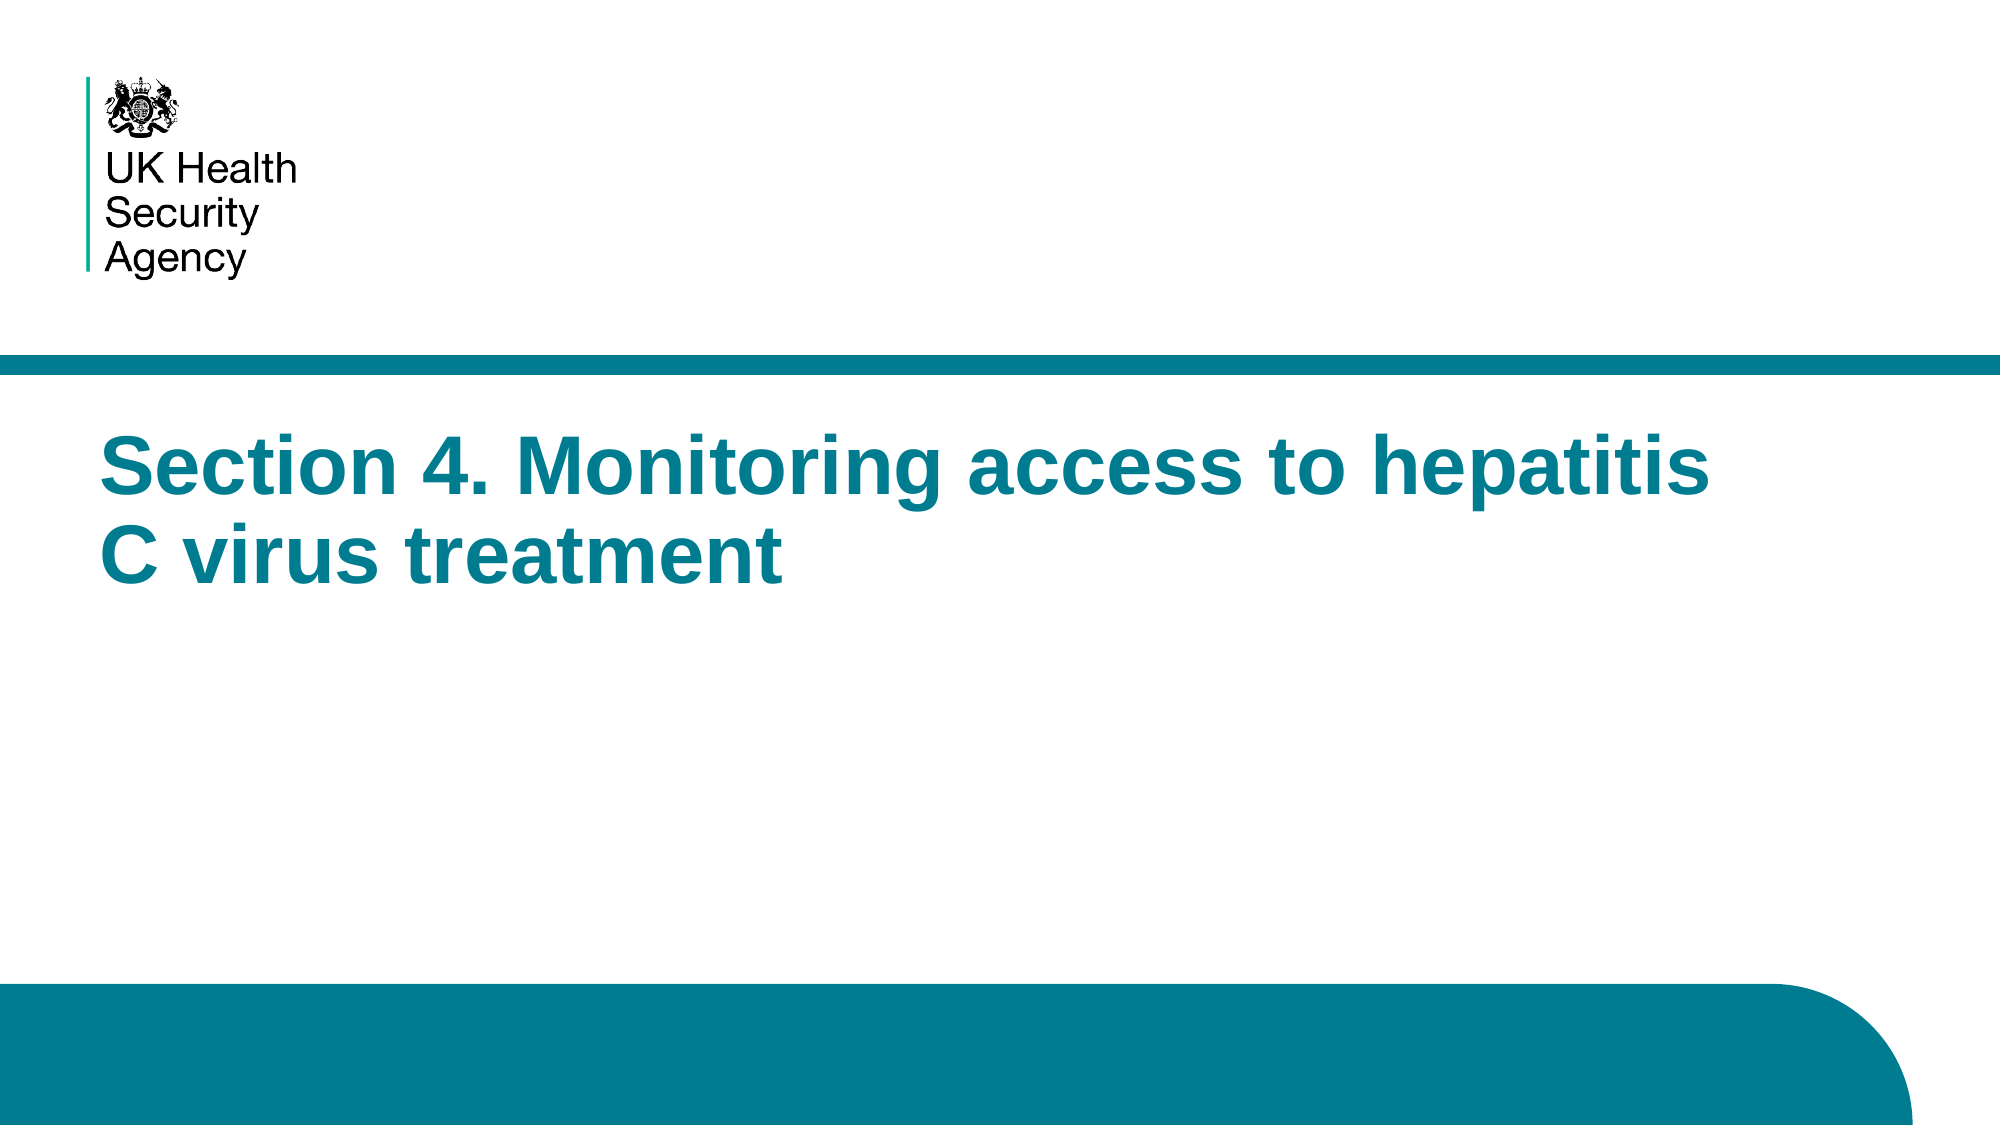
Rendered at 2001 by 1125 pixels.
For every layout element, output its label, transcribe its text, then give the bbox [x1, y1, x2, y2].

title Section 4. Monitoring access to hepatitis C virus treatment [84, 414, 1804, 807]
